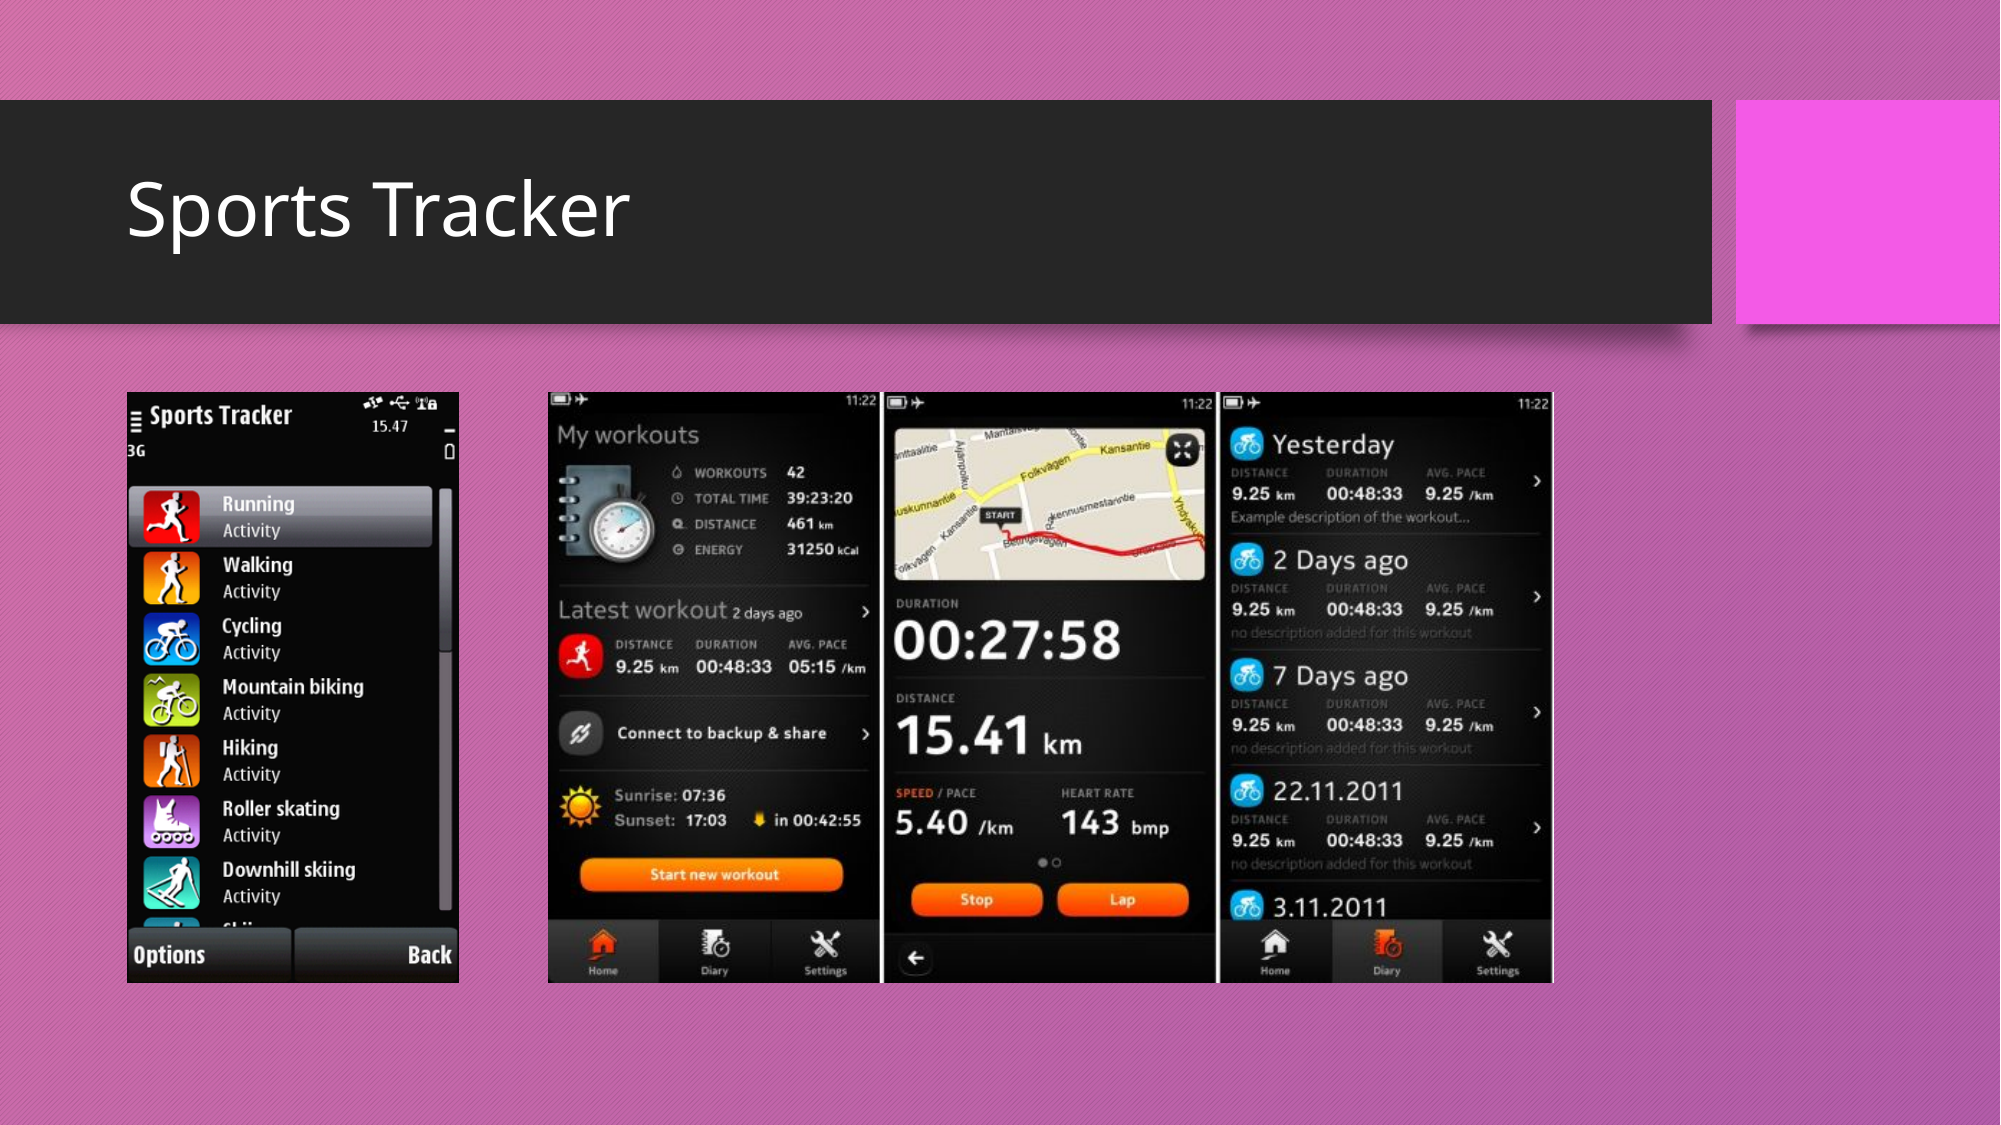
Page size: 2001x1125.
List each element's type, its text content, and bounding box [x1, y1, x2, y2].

title Sports Tracker [111, 123, 1689, 301]
picture [127, 392, 459, 983]
picture [548, 392, 1554, 983]
